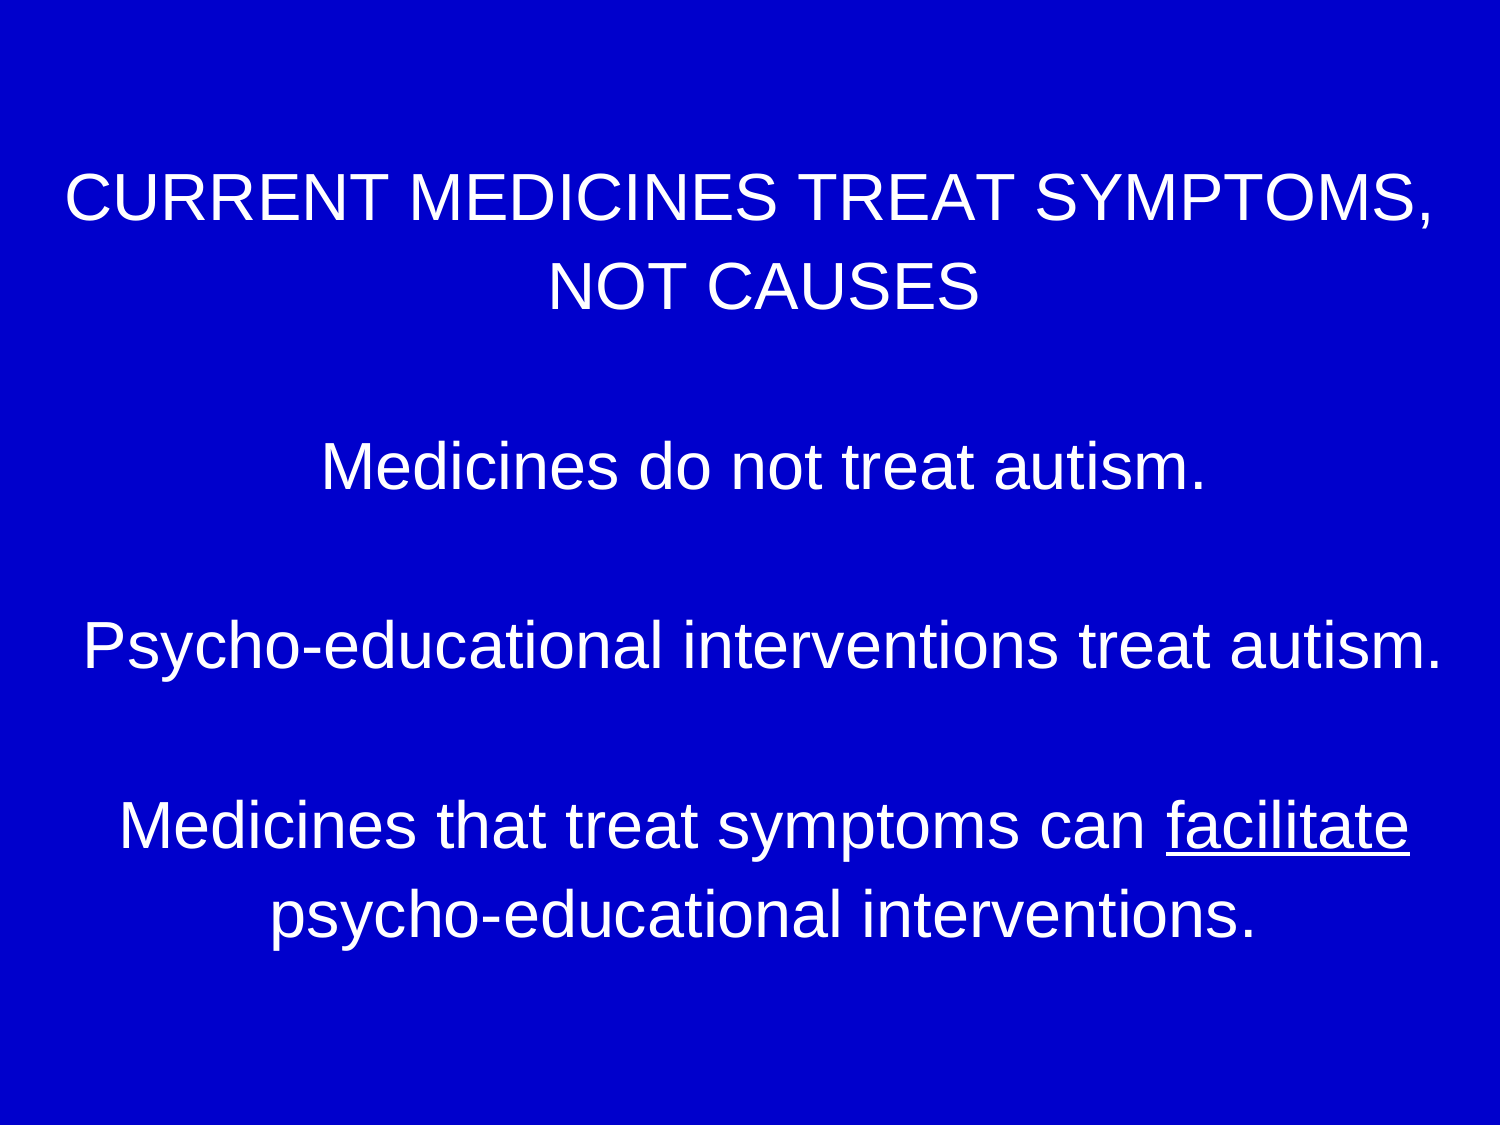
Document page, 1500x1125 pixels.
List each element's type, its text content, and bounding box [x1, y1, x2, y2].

title CURRENT MEDICINES TREAT SYMPTOMS, NOT CAUSES Medicines do not treat autism. Psycho-educational interventions treat autism. Medicines that treat symptoms can facilitate psycho-educational interventions. [0, 187, 1500, 910]
